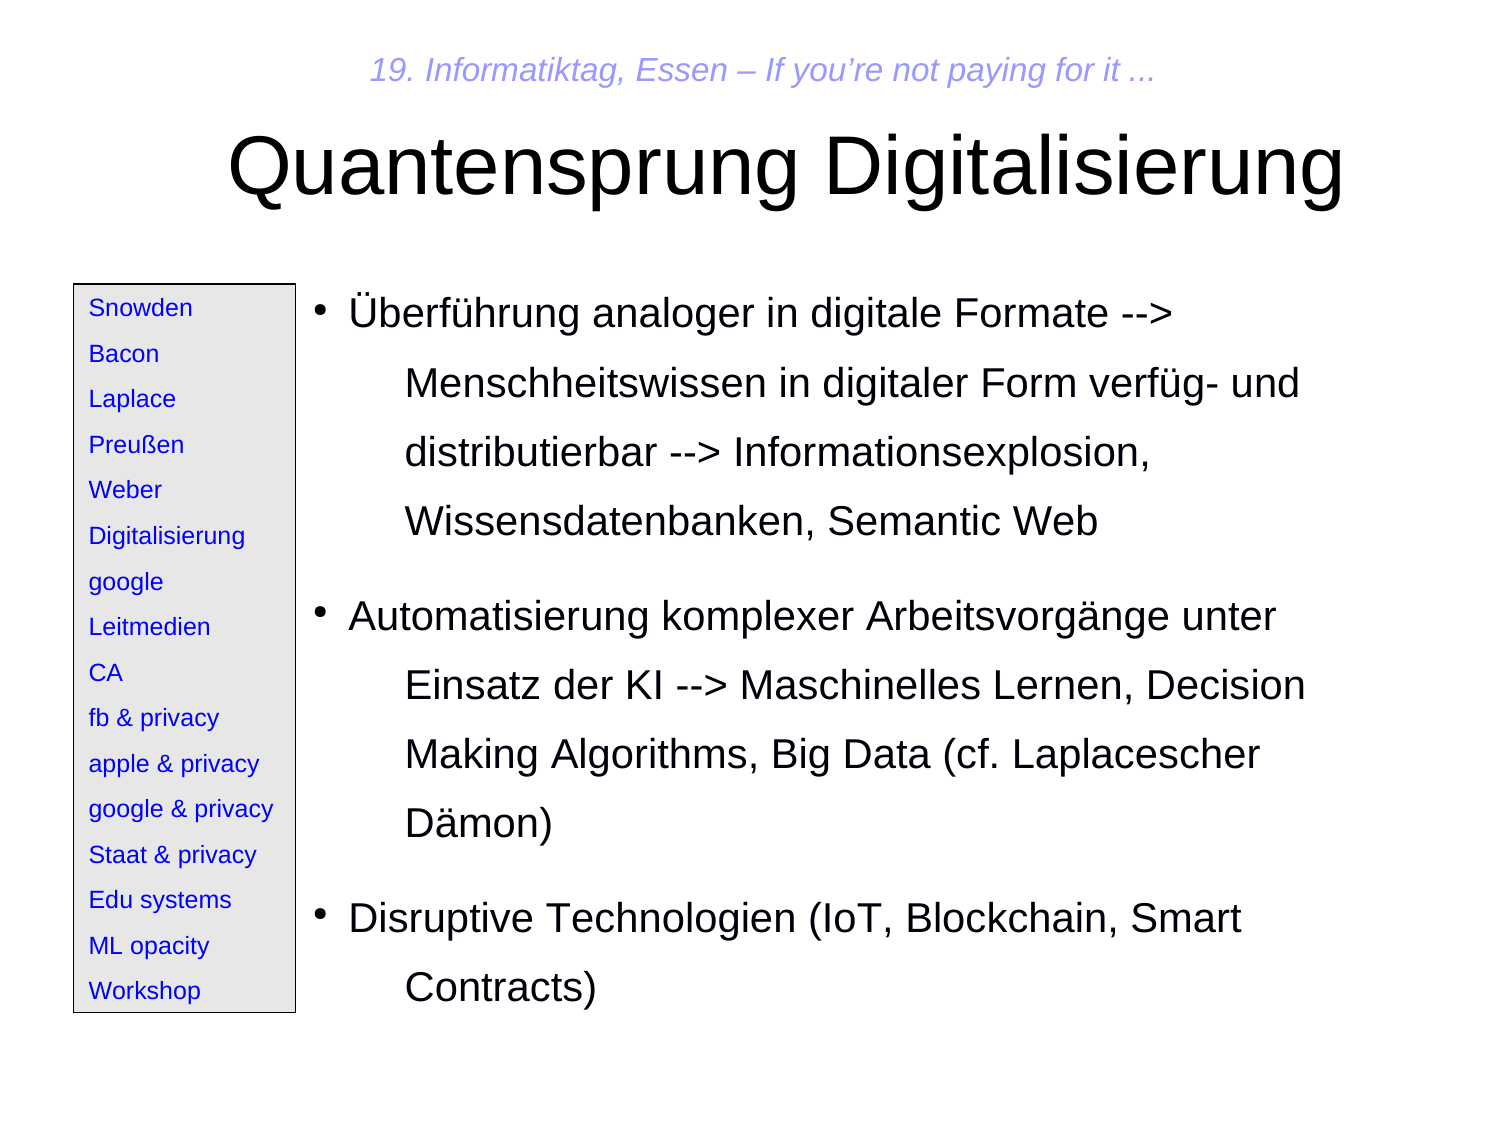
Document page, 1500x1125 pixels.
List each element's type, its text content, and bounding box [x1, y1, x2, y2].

subtitle Überführung analoger in digitale Formate --> Menschheitswissen in digitaler Form verfüg- und distributierbar --> Informationsexplosion, Wissensdatenbanken, Semantic Web Automatisierung komplexer Arbeitsvorgänge unter Einsatz der KI --> Maschinelles Lernen, Decision Making Algorithms, Big Data (cf. Laplacescher Dämon) Disruptive Technologien (IoT, Blockchain, Smart Contracts) [312, 266, 1411, 1010]
title Quantensprung Digitalisierung [112, 75, 1462, 263]
